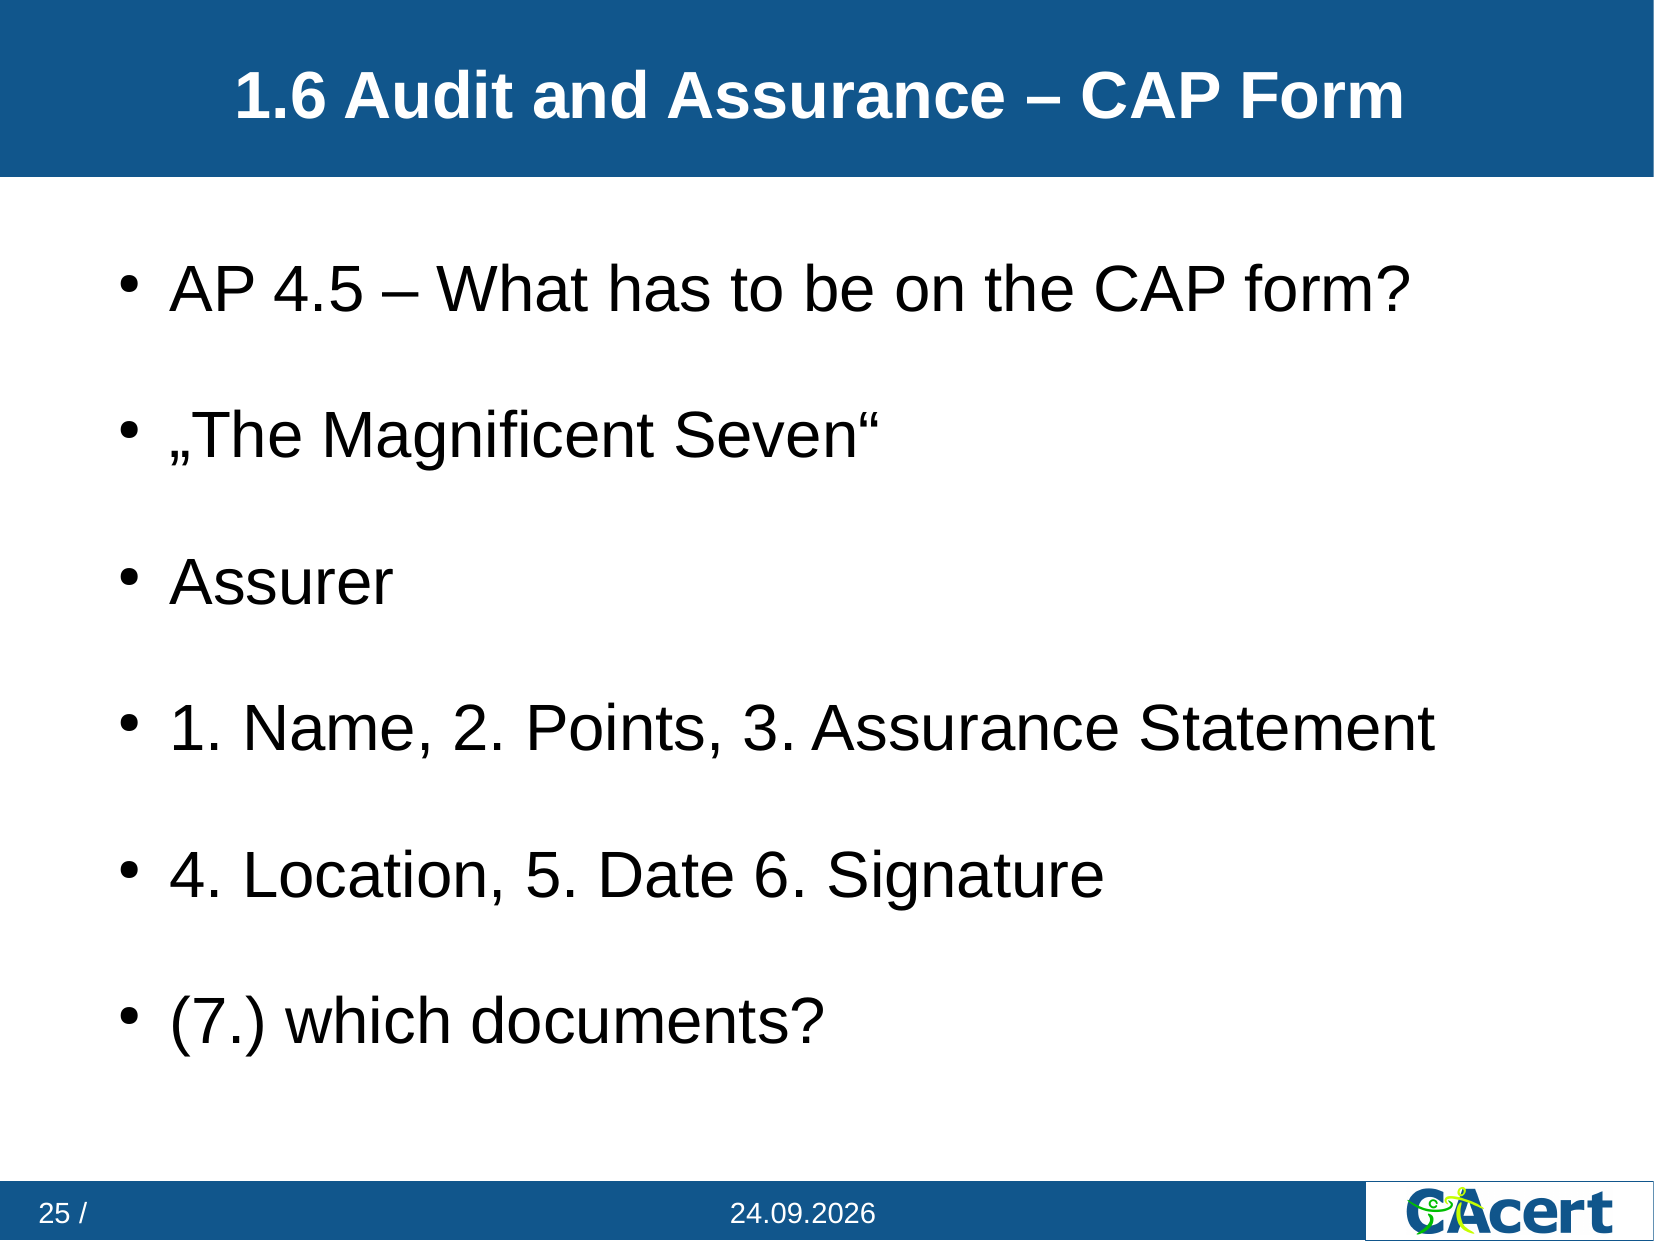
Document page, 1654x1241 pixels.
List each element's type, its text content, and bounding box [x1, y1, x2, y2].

list AP 4.5 – What has to be on the CAP form? „The Magnificent Seven“ Assurer 1. Name, 2. Points, 3. Assurance Statement 4. Location, 5. Date 6. Signature (7.) which documents? [82, 206, 1625, 1065]
title 1.6 Audit and Assurance – CAP Form [76, 17, 1565, 166]
